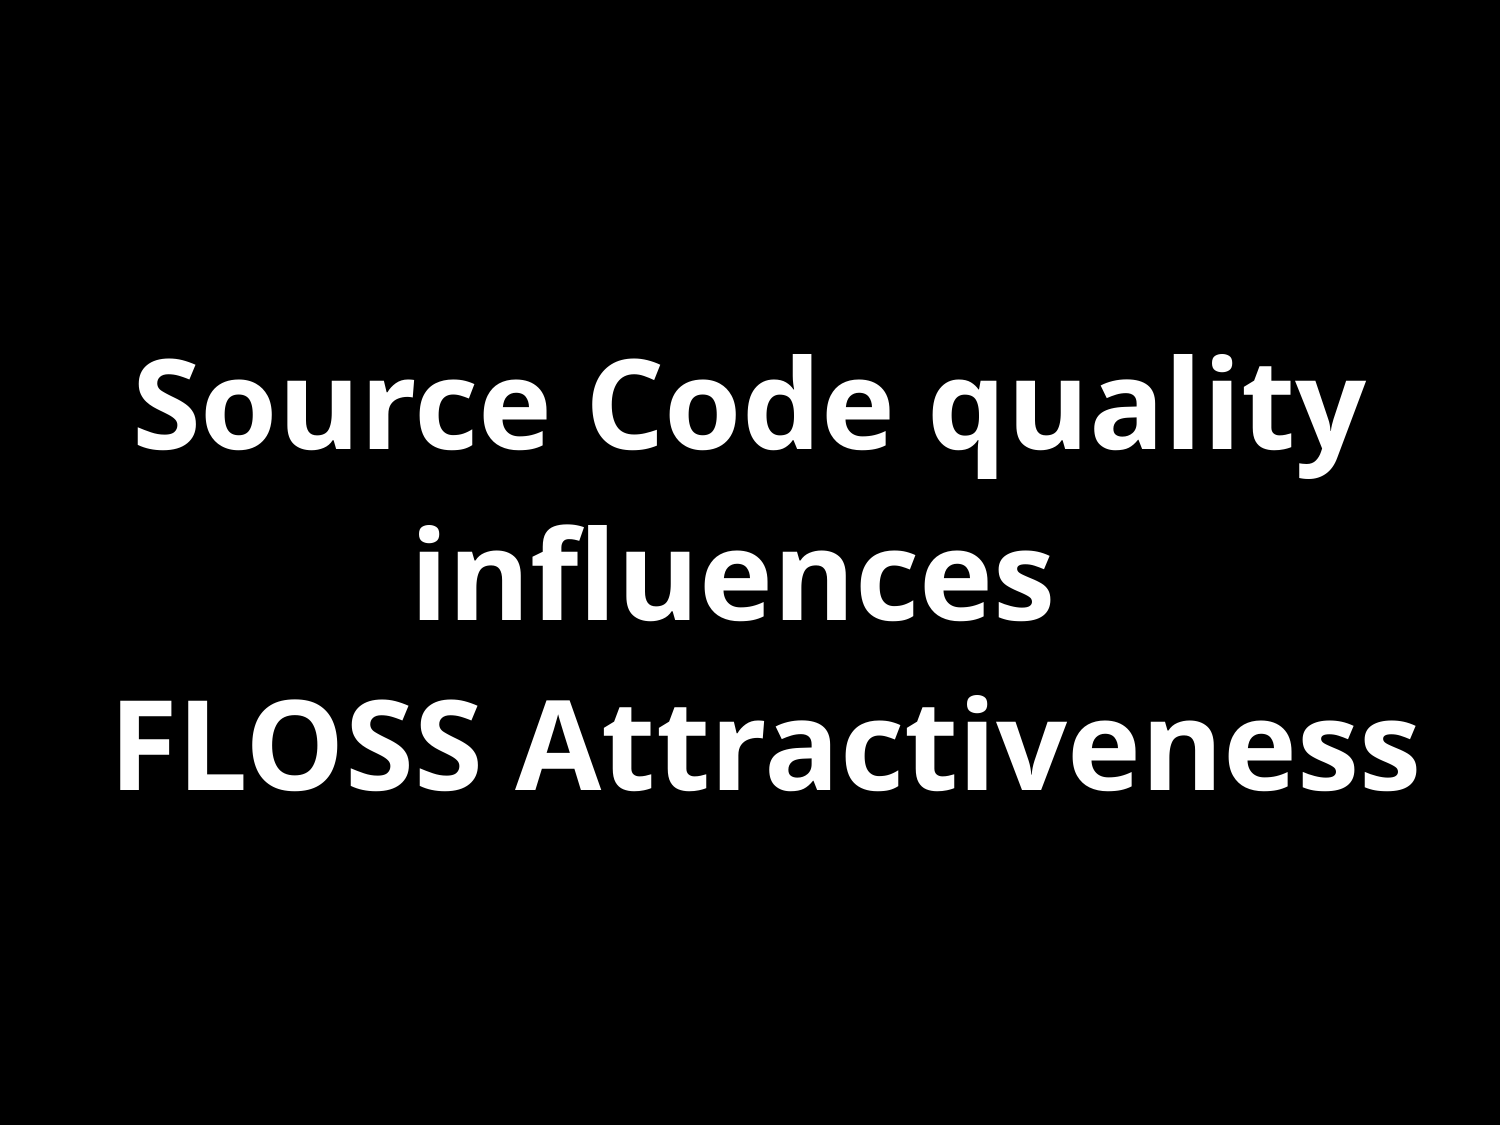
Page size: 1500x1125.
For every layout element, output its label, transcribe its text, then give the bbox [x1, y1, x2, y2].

title Source Code quality influences FLOSS Attractiveness [75, 44, 1425, 1099]
